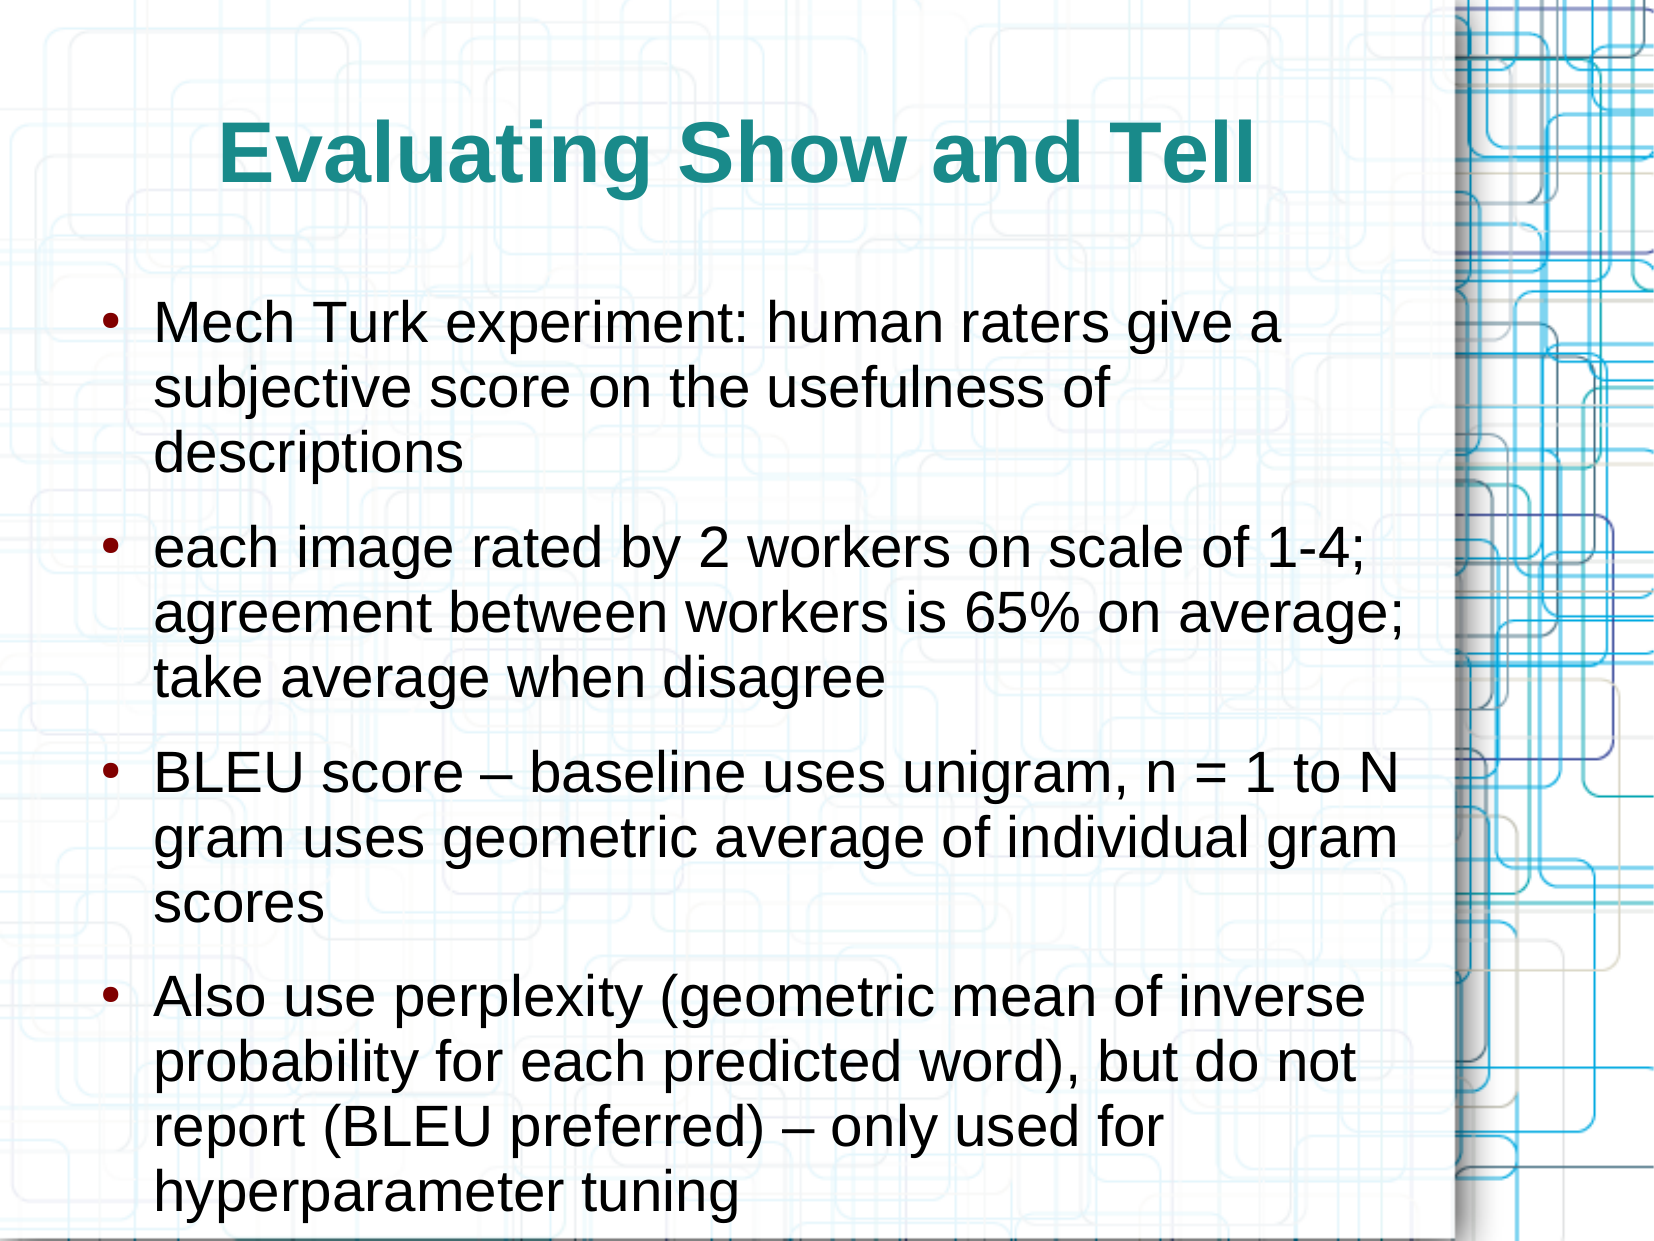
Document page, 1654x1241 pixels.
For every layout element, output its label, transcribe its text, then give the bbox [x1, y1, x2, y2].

list Mech Turk experiment: human raters give a subjective score on the usefulness of descriptions each image rated by 2 workers on scale of 1-4; agreement between workers is 65% on average; take average when disagree BLEU score – baseline uses unigram, n = 1 to N gram uses geometric average of individual gram scores Also use perplexity (geometric mean of inverse probability for each predicted word), but do not report (BLEU preferred) – only used for hyperparameter tuning [82, 290, 1418, 1225]
picture [0, 0, 1654, 1241]
title Evaluating Show and Tell [59, 49, 1418, 257]
